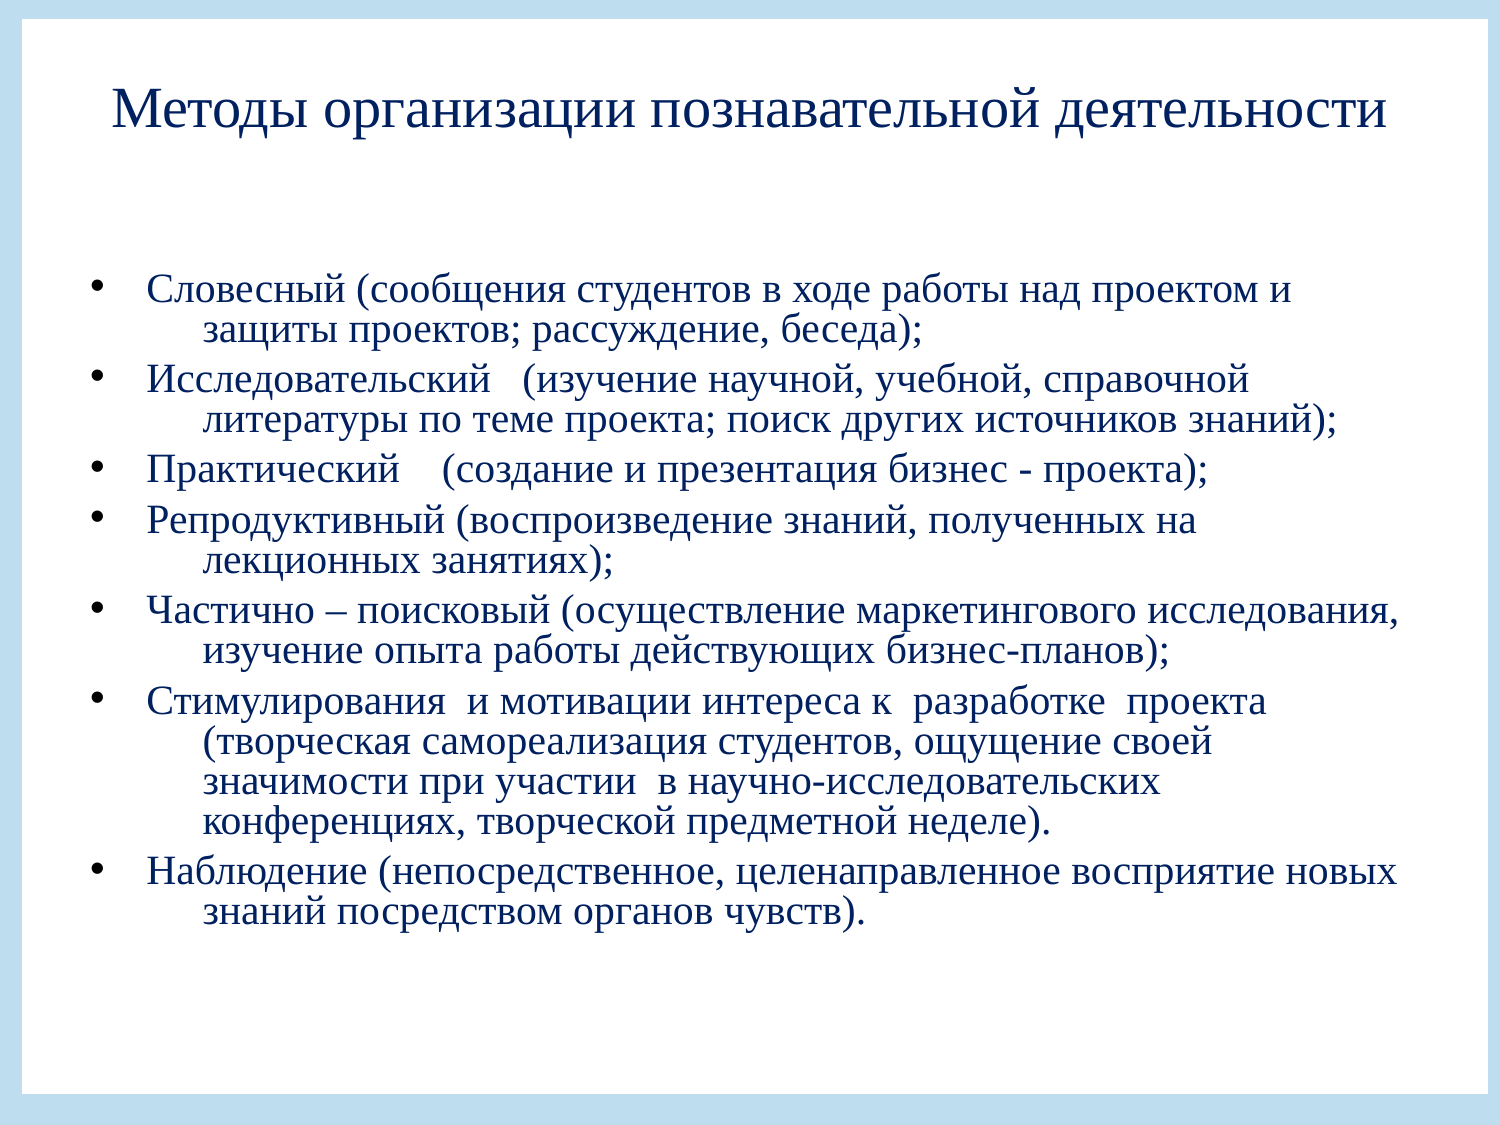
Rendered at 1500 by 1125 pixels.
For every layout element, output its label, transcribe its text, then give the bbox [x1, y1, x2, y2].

picture [22, 19, 1488, 1095]
list Словесный (сообщения студентов в ходе работы над проектом и защиты проектов; рассуждение, беседа); Исследовательский (изучение научной, учебной, справочной литературы по теме проекта; поиск других источников знаний); Практический (создание и презентация бизнес - проекта); Репродуктивный (воспроизведение знаний, полученных на лекционных занятиях); Частично – поисковый (осуществление маркетингового исследования, изучение опыта работы действующих бизнес-планов); Стимулирования и мотивации интереса к разработке проекта (творческая самореализация студентов, ощущение своей значимости при участии в научно-исследовательских конференциях, творческой предметной неделе). Наблюдение (непосредственное, целенаправленное восприятие новых знаний посредством органов чувств). [75, 262, 1426, 1005]
title Методы организации познавательной деятельности [75, 45, 1426, 233]
